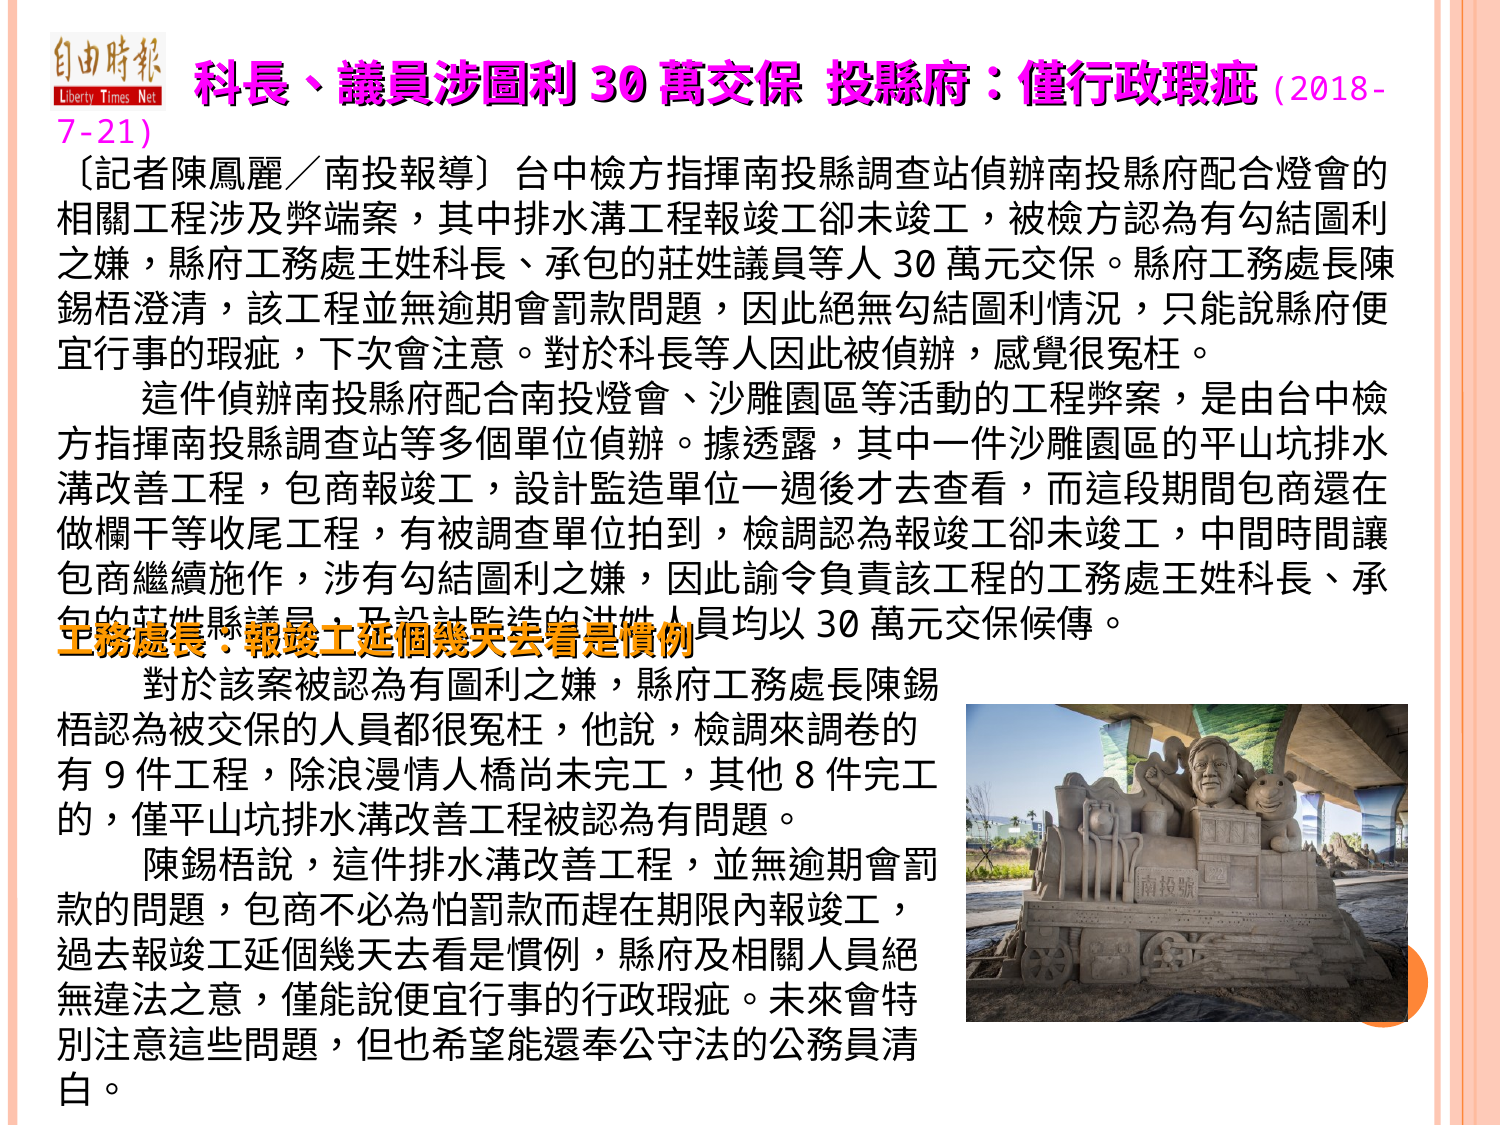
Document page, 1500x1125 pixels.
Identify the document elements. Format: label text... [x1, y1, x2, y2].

picture [966, 704, 1408, 1022]
text_box 科長、議員涉圖利30萬交保 投縣府：僅行政瑕疵(2018-7-21) 〔記者陳鳳麗／南投報導〕台中檢方指揮南投縣調查站偵辦南投縣府配合燈會的相關工程涉及弊端案，其中排水溝工程報竣工卻未竣工，被檢方認為有勾結圖利之嫌，縣府工務處王姓科長、承包的莊姓議員等人30萬元交保。縣府工務處長陳錫梧澄清，該工程並無逾期會罰款問題，因此絕無勾結圖利情況，只能說縣府便宜行事的瑕疵，下次會注意。對於科長等人因此被偵辦，感覺很冤枉。 這件偵辦南投縣府配合南投燈會、沙雕園區等活動的工程弊案，是由台中檢方指揮南投縣調查站等多個單位偵辦。據透露，其中一件沙雕園區的平山坑排水溝改善工程，包商報竣工，設計監造單位一週後才去查看，而這段期間包商還在做欄干等收尾工程，有被調查單位拍到，檢調認為報竣工卻未竣工，中間時間讓包商繼續施作，涉有勾結圖利之嫌，因此諭令負責該工程的工務處王姓科長、承包的莊姓縣議員，及設計監造的洪姓人員均以30萬元交保候傳。 [41, 43, 1412, 653]
text_box 工務處長：報竣工延個幾天去看是慣例 對於該案被認為有圖利之嫌，縣府工務處長陳錫梧認為被交保的人員都很冤枉，他說，檢調來調卷的有9件工程，除浪漫情人橋尚未完工，其他8件完工的，僅平山坑排水溝改善工程被認為有問題。 陳錫梧說，這件排水溝改善工程，並無逾期會罰款的問題，包商不必為怕罰款而趕在期限內報竣工，過去報竣工延個幾天去看是慣例，縣府及相關人員絕無違法之意，僅能說便宜行事的行政瑕疵。未來會特別注意這些問題，但也希望能還奉公守法的公務員清白。 [41, 608, 955, 1124]
picture [50, 32, 166, 43]
